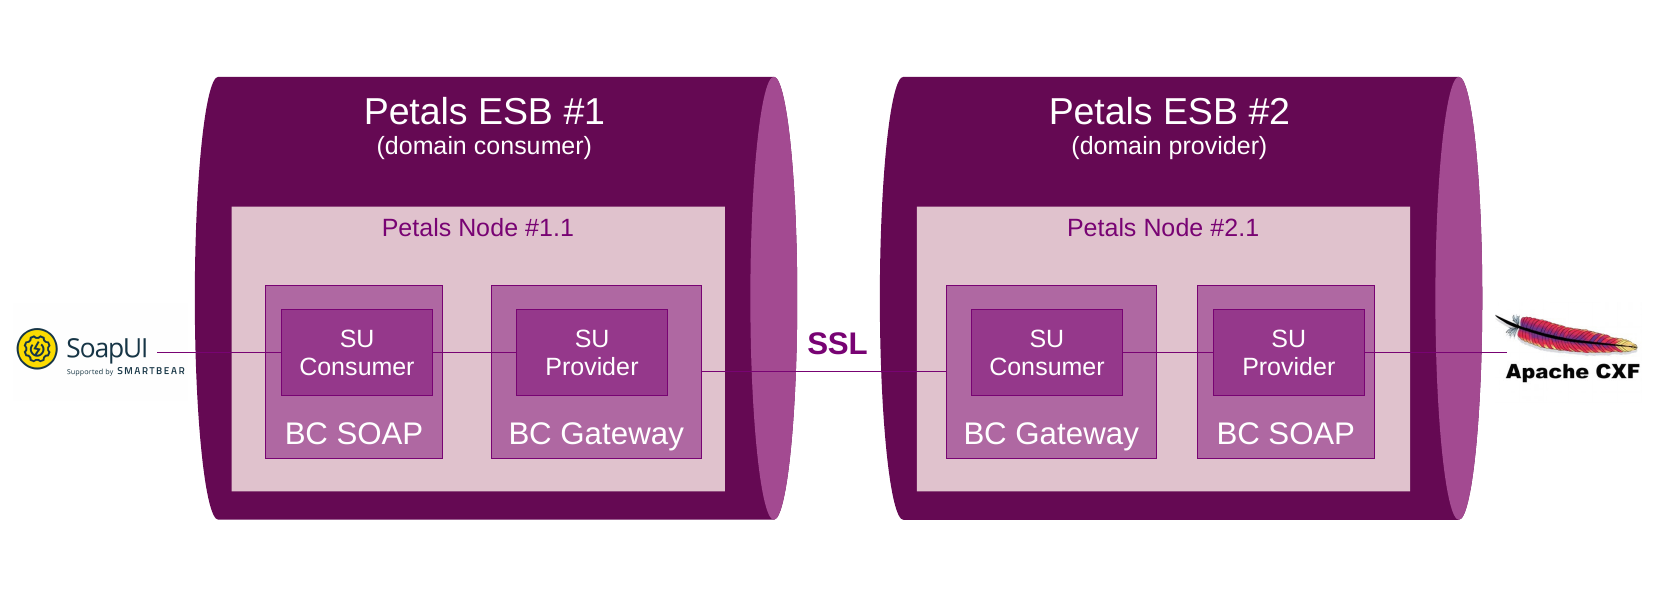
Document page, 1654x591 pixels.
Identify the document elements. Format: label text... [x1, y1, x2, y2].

text_box SU Provider [1213, 309, 1365, 396]
text_box Petals ESB #1 (domain consumer) [348, 82, 621, 168]
text_box BC SOAP [1197, 353, 1375, 459]
text_box Petals Node #1.1 [231, 353, 725, 492]
text_box BC Gateway [946, 285, 1157, 459]
text_box Petals Node #1.1 [231, 206, 725, 371]
text_box [194, 76, 773, 371]
text_box Petals Node #2.1 [916, 353, 1411, 492]
text_box SU Provider [516, 309, 668, 396]
text_box BC SOAP [265, 285, 443, 352]
text_box BC SOAP [1197, 285, 1375, 352]
text_box Petals Node #2.1 [916, 206, 1411, 371]
text_box BC SOAP [265, 353, 443, 459]
text_box [882, 353, 1457, 520]
text_box BC Gateway [491, 285, 702, 459]
text_box Petals ESB #2 (domain provider) [1033, 82, 1306, 168]
picture [1495, 302, 1642, 403]
text_box SU Consumer [971, 309, 1123, 396]
text_box [195, 353, 772, 520]
text_box SU Consumer [281, 309, 433, 396]
text_box SSL [792, 319, 904, 391]
text_box [879, 76, 1458, 371]
picture [13, 303, 188, 401]
